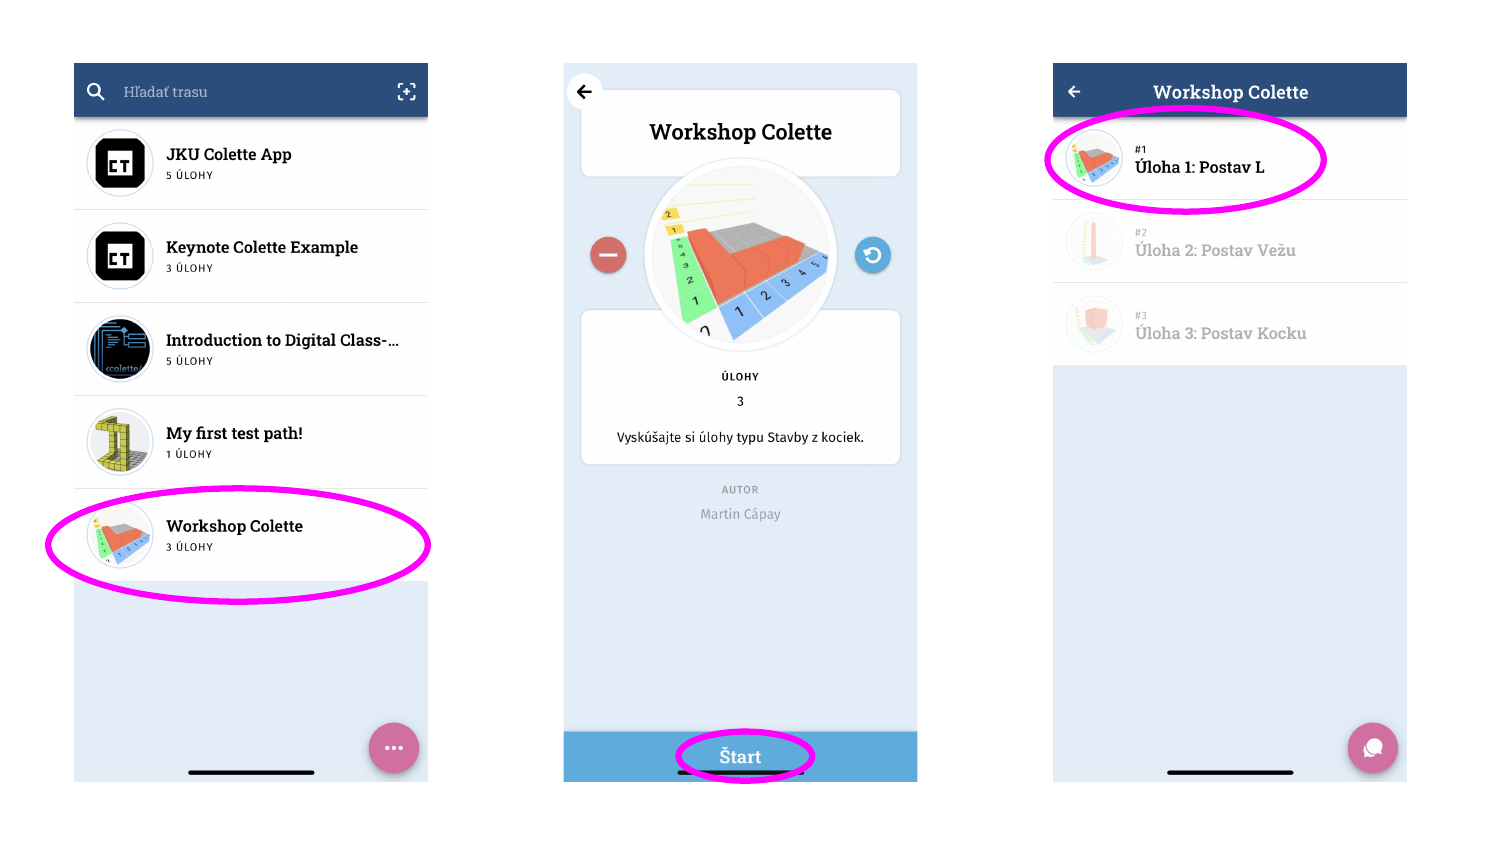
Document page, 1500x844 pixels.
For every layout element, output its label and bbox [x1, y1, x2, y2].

picture [74, 492, 424, 598]
picture [74, 63, 428, 532]
picture [682, 735, 809, 777]
picture [1053, 63, 1407, 782]
picture [563, 63, 918, 782]
picture [74, 558, 428, 782]
picture [1053, 112, 1320, 208]
